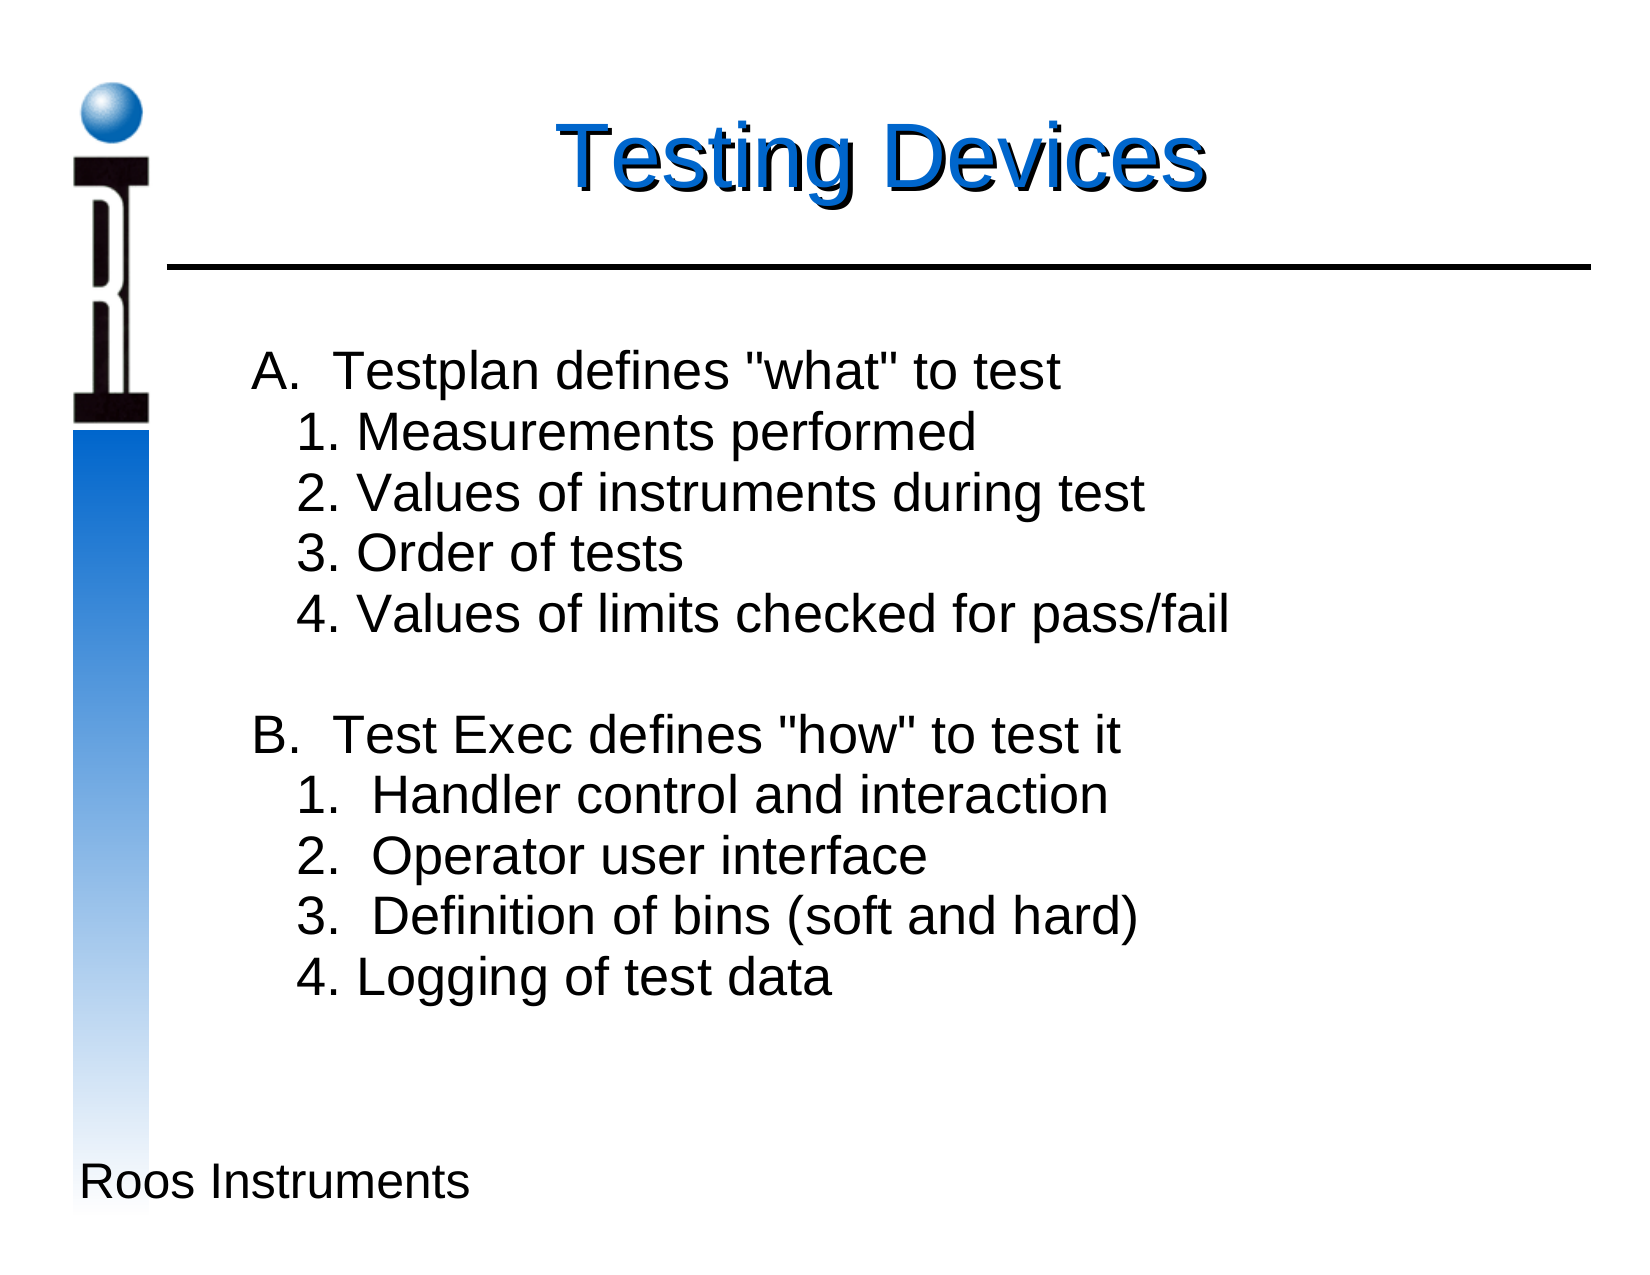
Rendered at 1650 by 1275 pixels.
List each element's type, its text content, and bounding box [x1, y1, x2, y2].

picture [69, 78, 154, 430]
title Testing Devices [171, 59, 1591, 253]
text_box A. Testplan defines "what" to test 1. Measurements performed 2. Values of instruments during test 3. Order of tests 4. Values of limits checked for pass/fail B. Test Exec defines "how" to test it 1. Handler control and interaction 2. Operator user interface 3. Definition of bins (soft and hard) 4. Logging of test data [206, 333, 1292, 1075]
